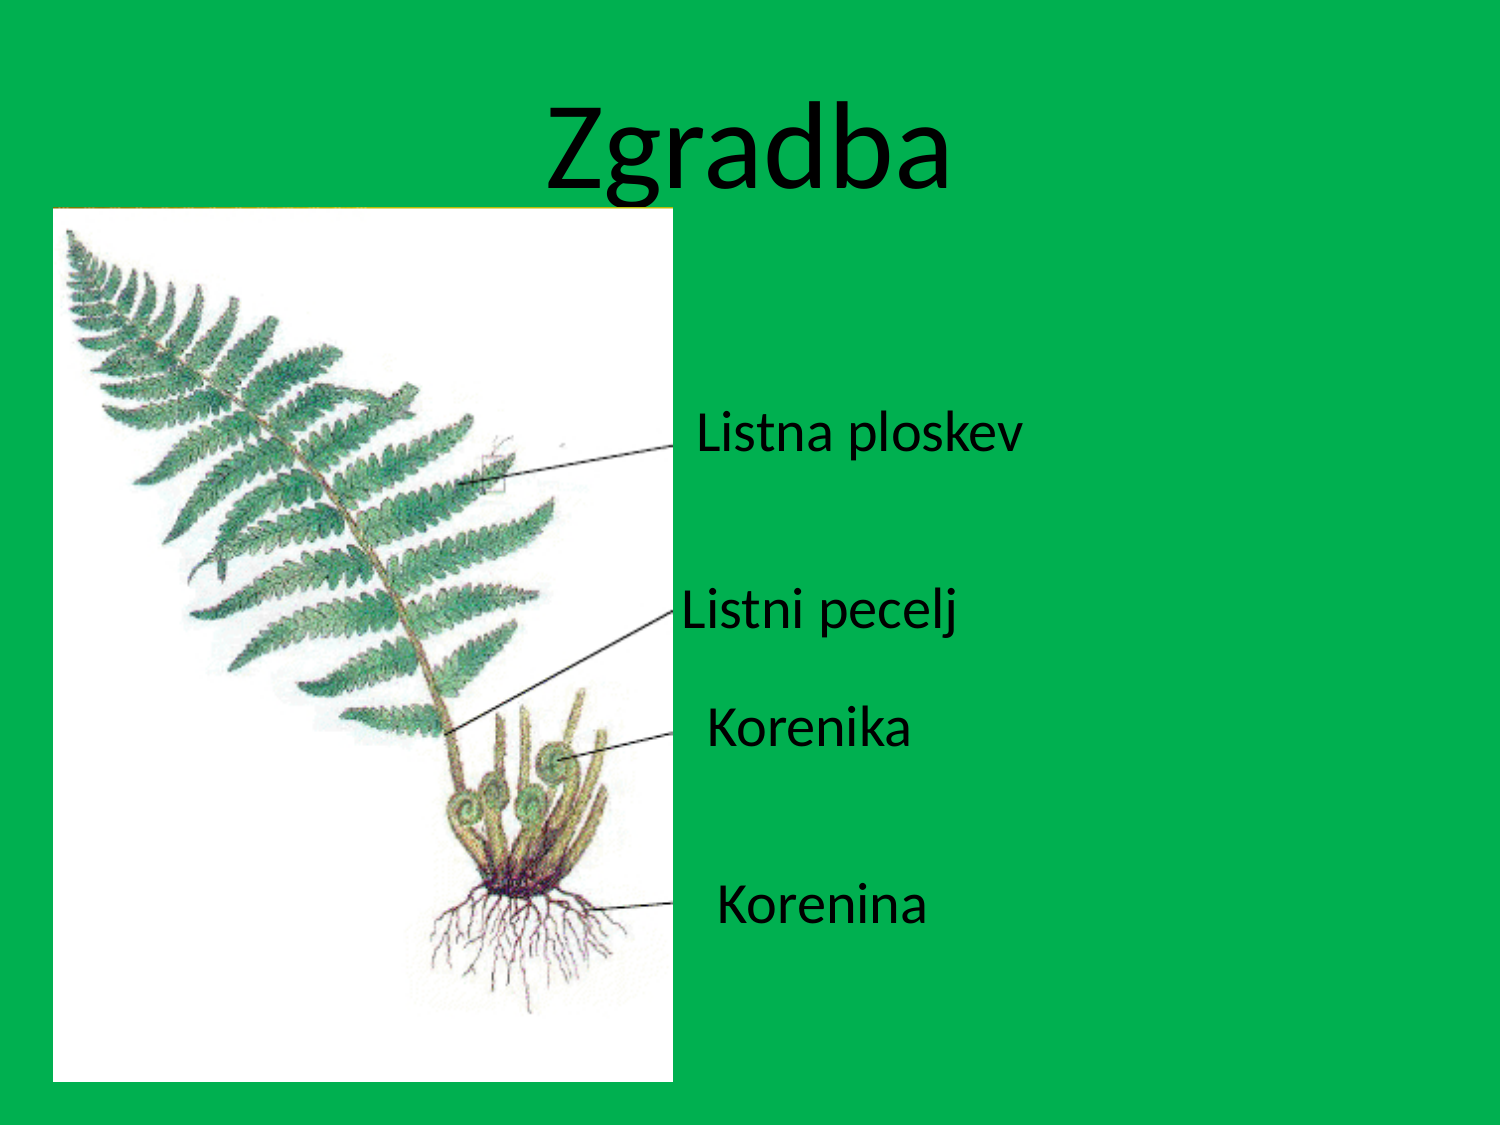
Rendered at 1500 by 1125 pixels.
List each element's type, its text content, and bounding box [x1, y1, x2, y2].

text_box Korenina [702, 857, 999, 943]
picture [53, 207, 673, 1082]
text_box Listna ploskev [681, 385, 1040, 471]
title Zgradba [75, 45, 1425, 233]
text_box Korenika [692, 680, 941, 766]
text_box Listni pecelj [667, 562, 999, 648]
